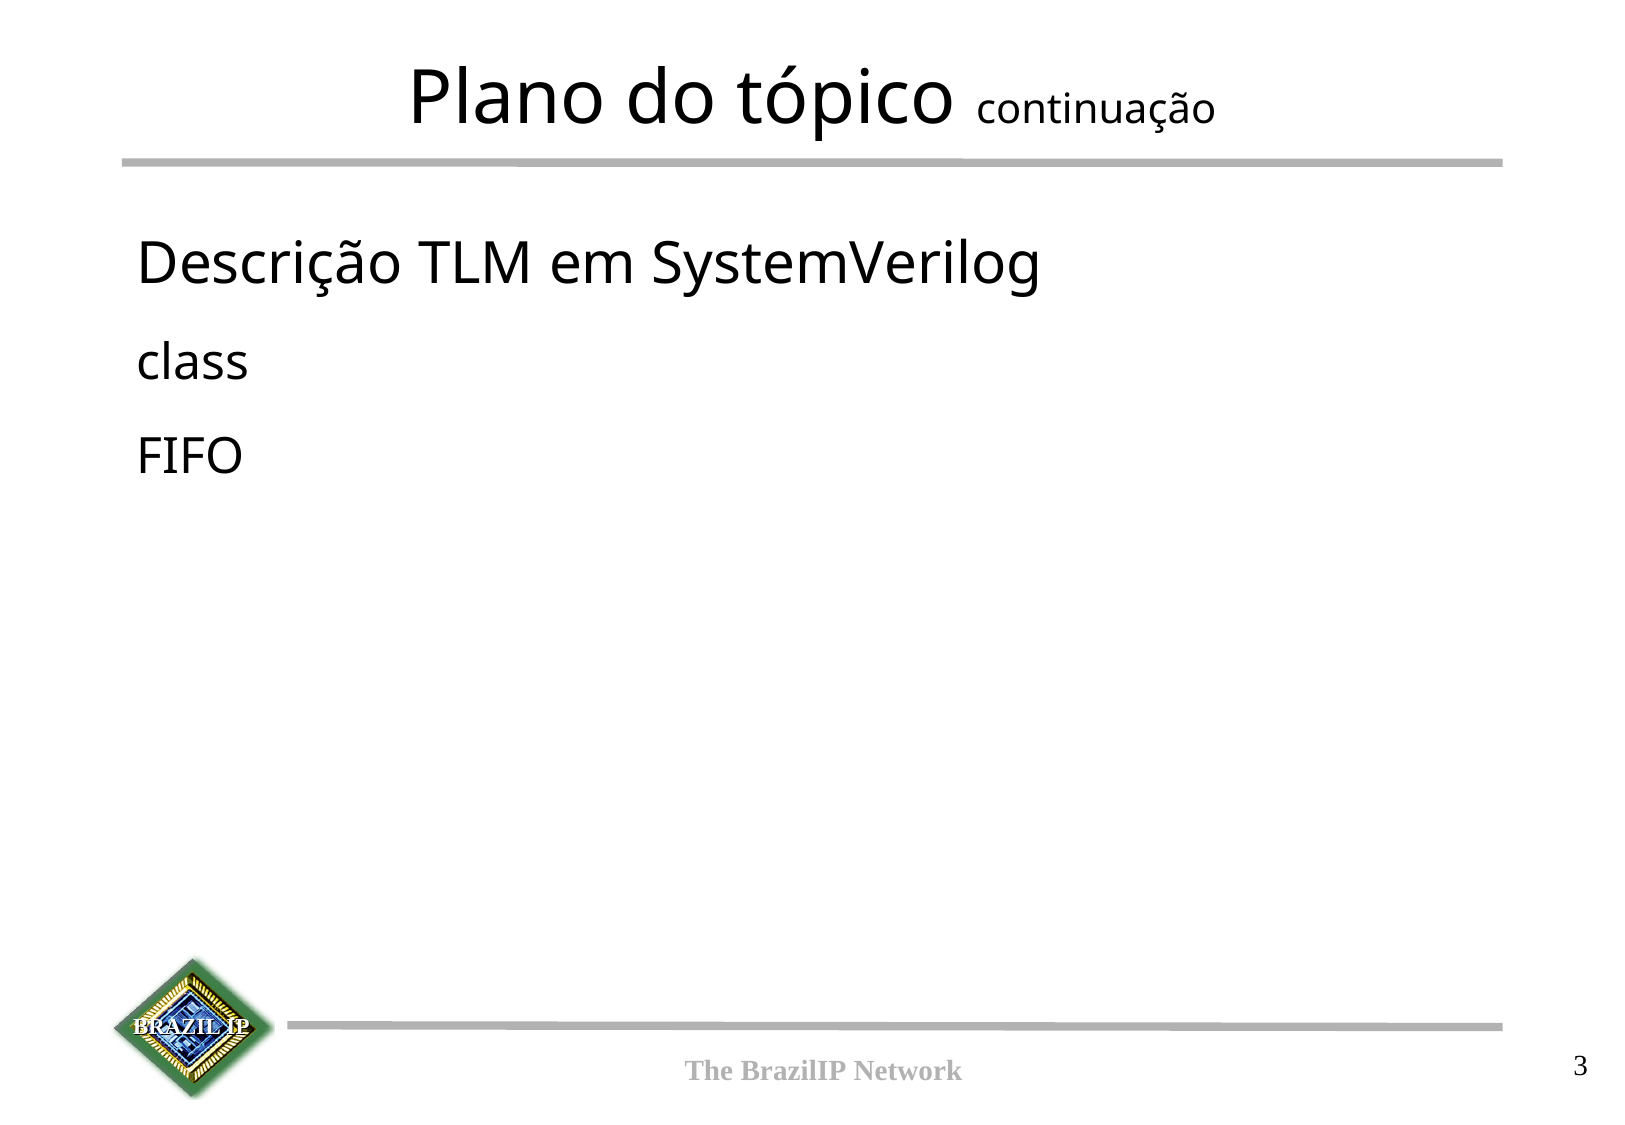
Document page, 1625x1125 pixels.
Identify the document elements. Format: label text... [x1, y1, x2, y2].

title Plano do tópico continuação [121, 41, 1503, 147]
list Descrição TLM em SystemVerilog class FIFO [121, 212, 1488, 943]
picture [108, 953, 275, 1100]
